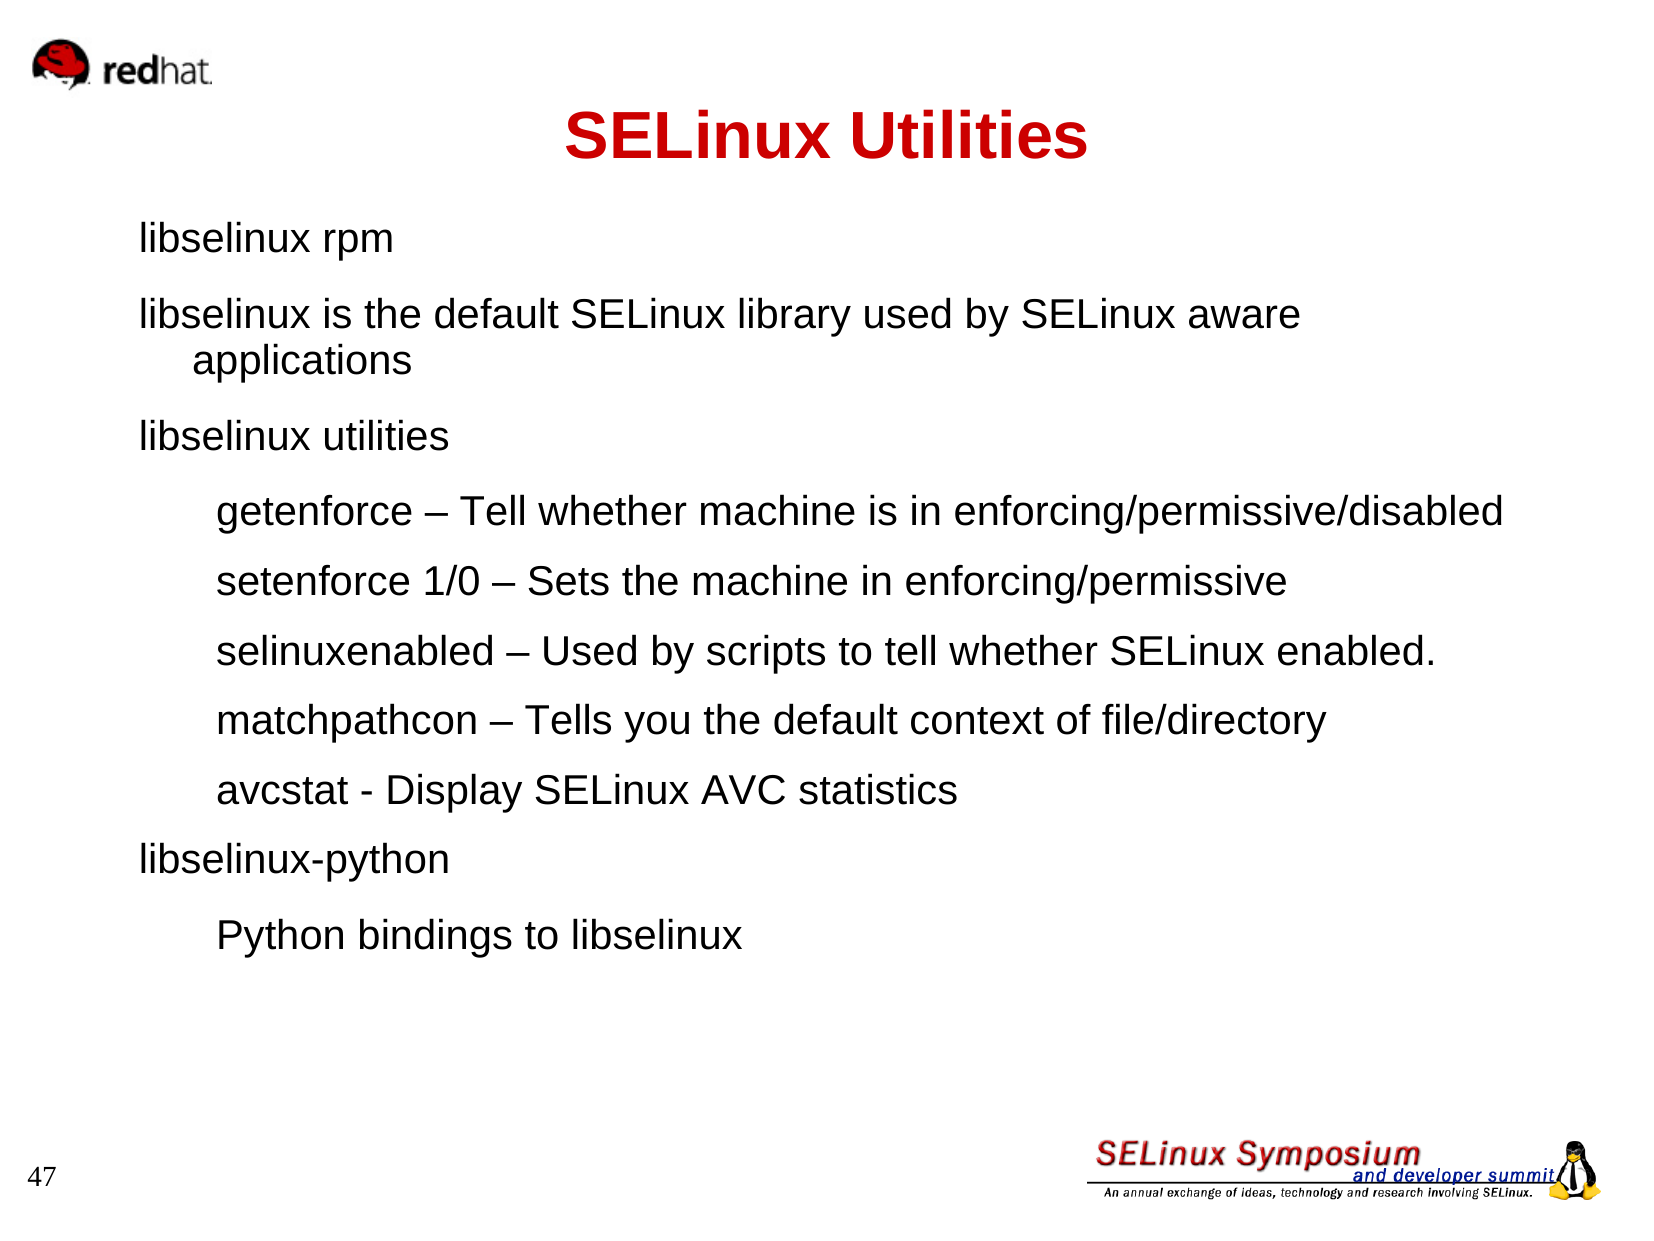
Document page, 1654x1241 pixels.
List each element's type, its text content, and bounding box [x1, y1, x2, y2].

list libselinux rpm libselinux is the default SELinux library used by SELinux aware applications libselinux utilities getenforce – Tell whether machine is in enforcing/permissive/disabled setenforce 1/0 – Sets the machine in enforcing/permissive selinuxenabled – Used by scripts to tell whether SELinux enabled. matchpathcon – Tells you the default context of file/directory avcstat - Display SELinux AVC statistics libselinux-python Python bindings to libselinux [121, 214, 1534, 1130]
title SELinux Utilities [121, 55, 1534, 214]
picture [1087, 1135, 1613, 1200]
picture [31, 37, 212, 98]
